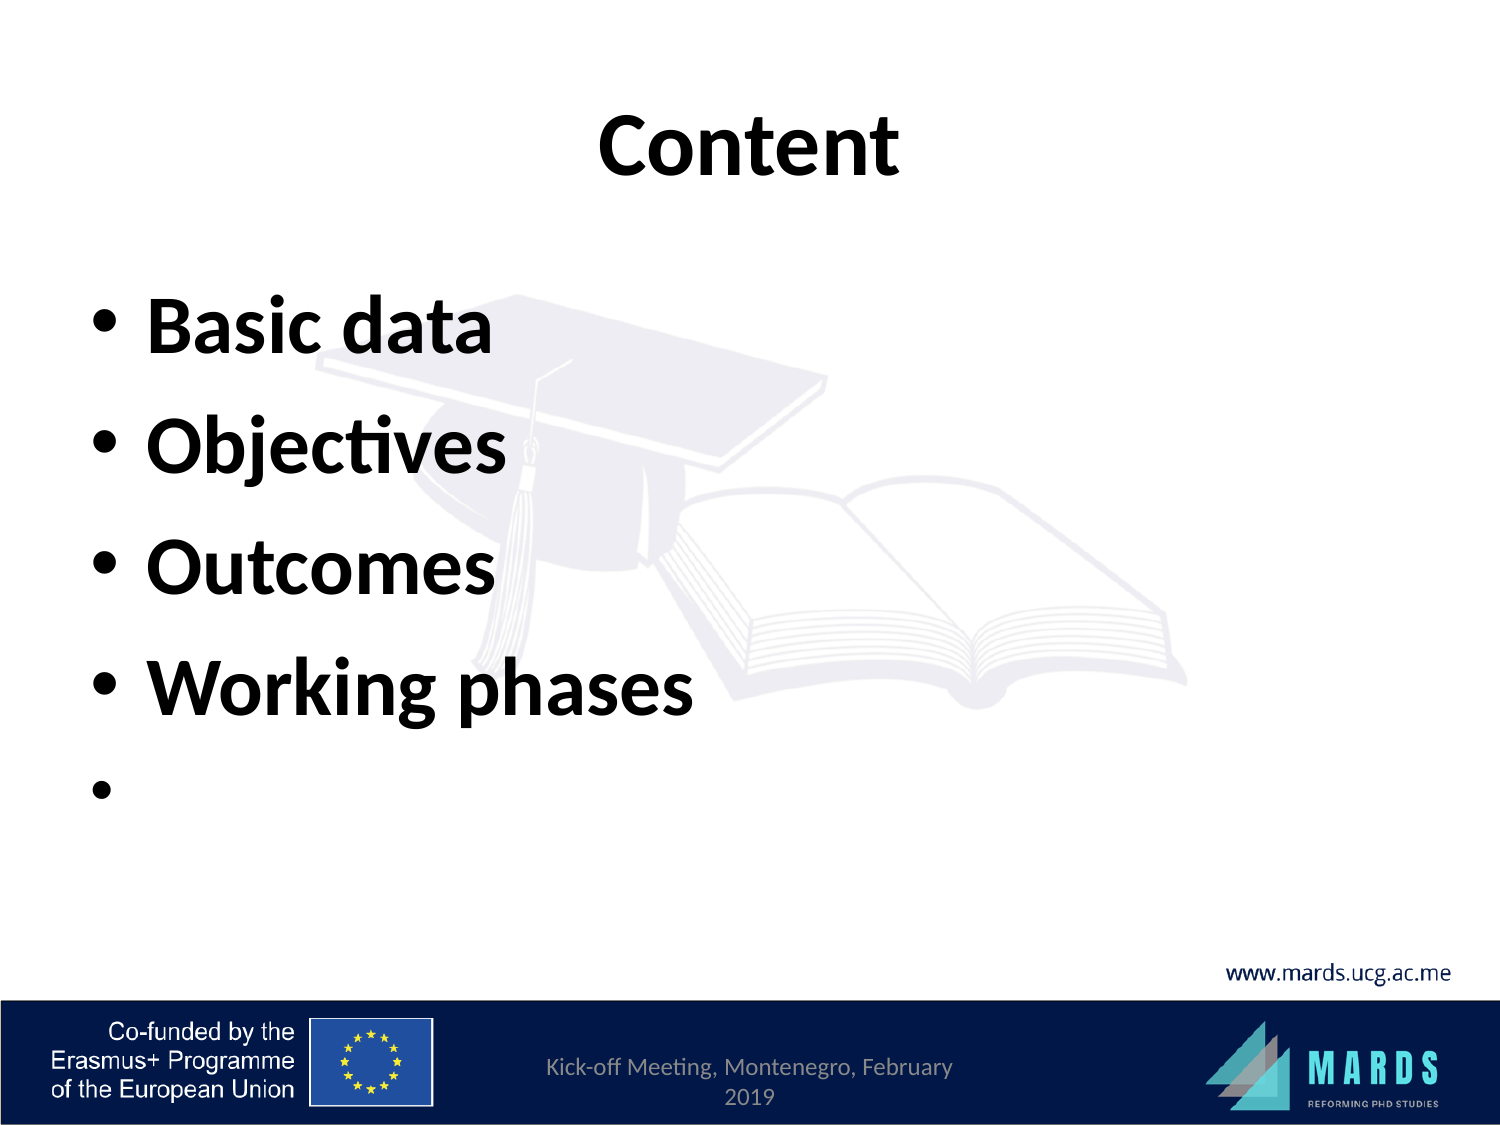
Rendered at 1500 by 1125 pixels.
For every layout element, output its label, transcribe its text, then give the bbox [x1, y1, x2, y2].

list Basic data Objectives Outcomes Working phases [75, 262, 1426, 1005]
text_box Kick-off Meeting, Montenegro, February 2019 [512, 1042, 988, 1103]
title Content [75, 45, 1426, 233]
